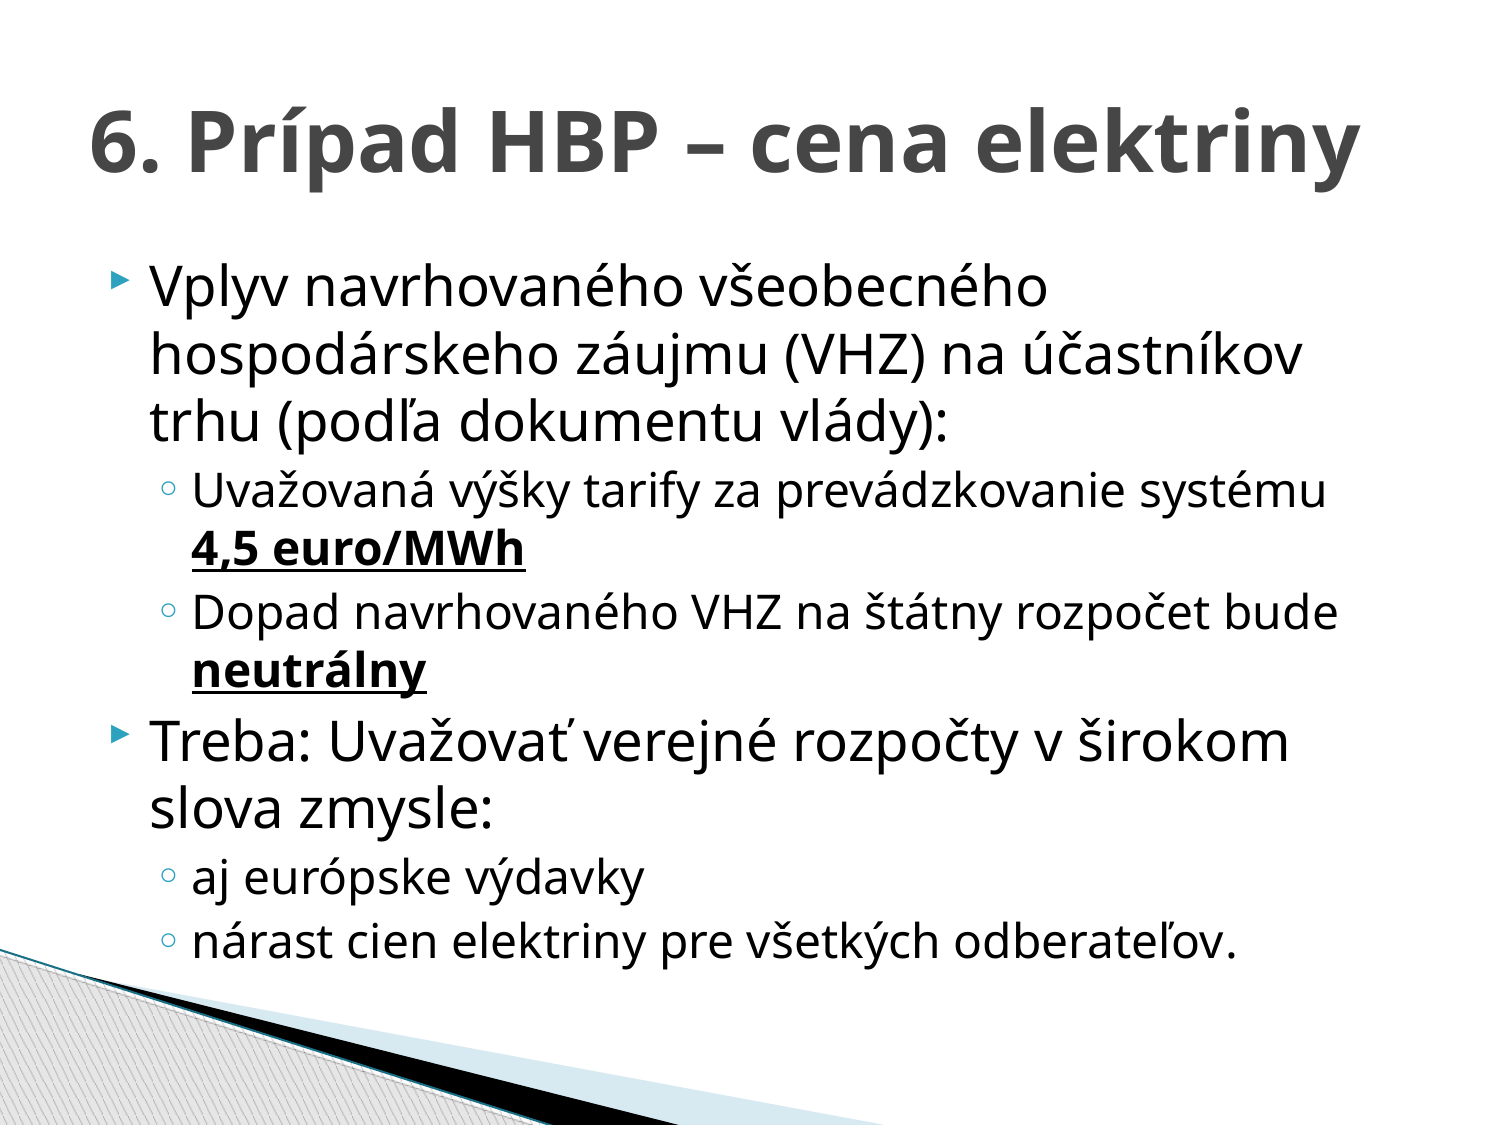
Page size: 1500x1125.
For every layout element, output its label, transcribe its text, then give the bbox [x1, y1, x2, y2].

title 6. Prípad HBP – cena elektriny [75, 45, 1425, 233]
list Vplyv navrhovaného všeobecného hospodárskeho záujmu (VHZ) na účastníkov trhu (podľa dokumentu vlády): Uvažovaná výšky tarify za prevádzkovanie systému 4,5 euro/MWh Dopad navrhovaného VHZ na štátny rozpočet bude neutrálny Treba: Uvažovať verejné rozpočty v širokom slova zmysle: aj európske výdavky nárast cien elektriny pre všetkých odberateľov. [75, 243, 1425, 986]
